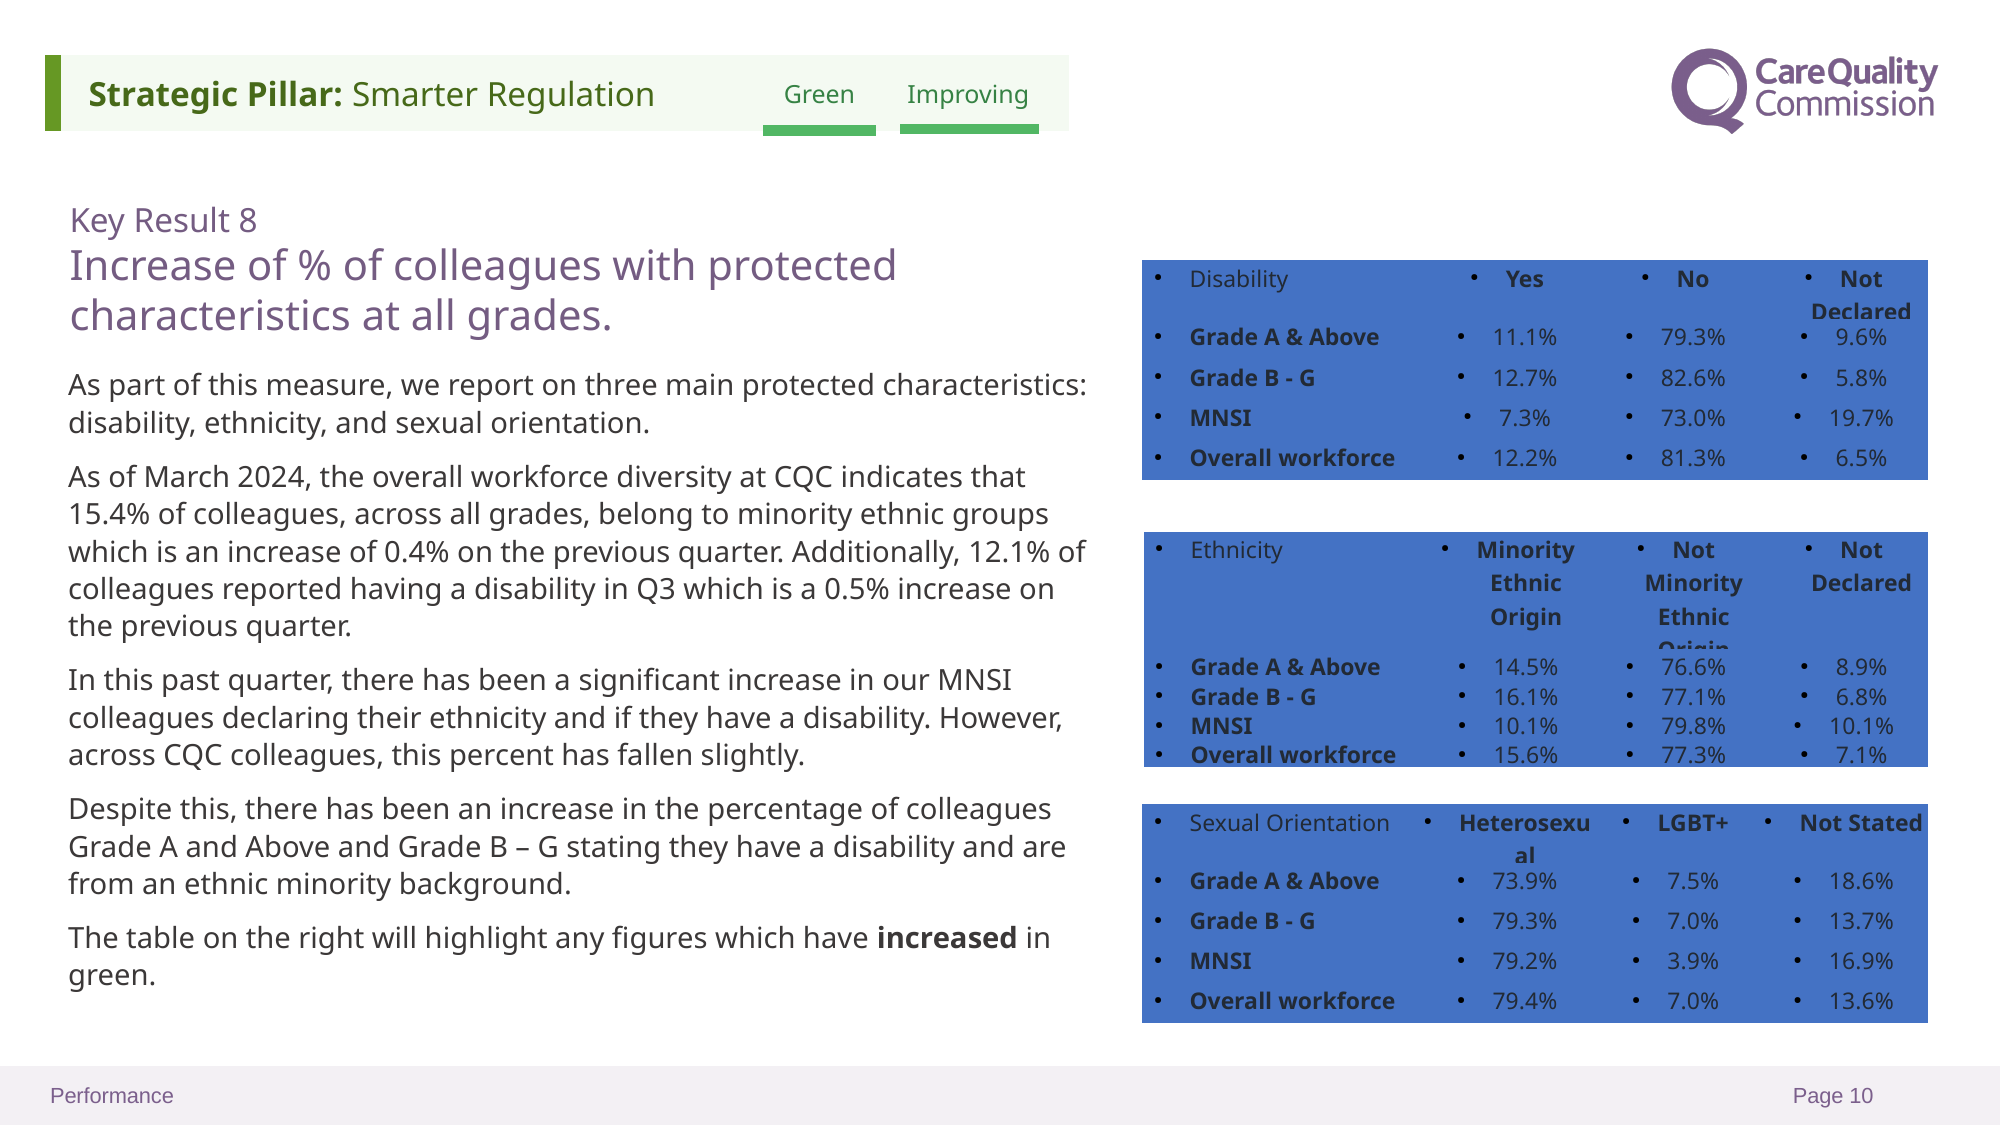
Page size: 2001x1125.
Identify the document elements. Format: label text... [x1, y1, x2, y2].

table_cell 19.7% [1760, 400, 1928, 440]
table_cell 12.2% [1423, 440, 1591, 480]
table_header Heterosexual [1423, 804, 1591, 863]
table_cell Grade A & Above [1142, 319, 1423, 359]
table_cell 79.2% [1423, 943, 1591, 983]
table_cell 79.3% [1423, 903, 1591, 943]
table_cell 7.3% [1423, 400, 1591, 440]
table_cell 18.6% [1760, 863, 1928, 903]
table_header Yes [1423, 260, 1591, 319]
text_box [0, 1066, 2000, 1125]
table_cell Grade B - G [1142, 359, 1423, 400]
table_cell 7.5% [1591, 863, 1760, 903]
table_cell 73.0% [1591, 400, 1760, 440]
table_header Not Declared [1760, 532, 1928, 649]
table_cell 13.6% [1760, 983, 1928, 1023]
title Key Result 8 Increase of % of colleagues with protected characteristics at all grades. [54, 191, 1108, 348]
text_box As part of this measure, we report on three main protected characteristics: disability, ethnicity, and sexual orientation. As of March 2024, the overall workforce diversity at CQC indicates that 15.4% of colleagues, across all grades, belong to minority ethnic groups which is an increase of 0.4% on the previous quarter. Additionally, 12.1% of colleagues reported having a disability in Q3 which is a 0.5% increase on the previous quarter. In this past quarter, there has been a significant increase in our MNSI colleagues declaring their ethnicity and if they have a disability. However, across CQC colleagues, this percent has fallen slightly. Despite this, there has been an increase in the percentage of colleagues Grade A and Above and Grade B – G stating they have a disability and are from an ethnic minority background. The table on the right will highlight any figures which have increased in green. [53, 356, 1108, 981]
table_cell Grade B - G [1144, 679, 1424, 708]
table_cell 73.9% [1423, 863, 1591, 903]
table_cell 79.8% [1592, 708, 1760, 737]
table_cell Overall workforce [1144, 737, 1424, 767]
text_box Page 10 [1777, 1073, 1961, 1117]
table_cell Grade A & Above [1142, 863, 1423, 903]
table_cell 13.7% [1760, 903, 1928, 943]
table_cell 10.1% [1760, 708, 1928, 737]
table_cell 81.3% [1591, 440, 1760, 480]
table_header Not Declared [1760, 260, 1928, 319]
table_cell 11.1% [1423, 319, 1591, 359]
text_box Strategic Pillar: Smarter Regulation [73, 65, 819, 122]
table_header Not Stated [1760, 804, 1928, 863]
table_cell 77.1% [1592, 679, 1760, 708]
table_cell 14.5% [1424, 649, 1592, 679]
table_cell 7.0% [1591, 903, 1760, 943]
table_cell MNSI [1142, 400, 1423, 440]
table_cell 79.4% [1423, 983, 1591, 1023]
table_header Sexual Orientation [1142, 804, 1423, 863]
table_header Not Minority Ethnic Origin [1592, 532, 1760, 649]
table_cell 77.3% [1592, 737, 1760, 767]
table_header No [1591, 260, 1760, 319]
table_cell 8.9% [1760, 649, 1928, 679]
table_cell 6.8% [1760, 679, 1928, 708]
table_cell Overall workforce [1142, 440, 1423, 480]
table_cell 6.5% [1760, 440, 1928, 480]
table_cell 9.6% [1760, 319, 1928, 359]
table_cell 16.1% [1424, 679, 1592, 708]
table_cell 5.8% [1760, 359, 1928, 400]
table_cell 7.0% [1591, 983, 1760, 1023]
table_cell 3.9% [1591, 943, 1760, 983]
table_cell Overall workforce [1142, 983, 1423, 1023]
table_cell Grade B - G [1142, 903, 1423, 943]
text_box Improving [877, 70, 1060, 116]
table_cell MNSI [1142, 943, 1423, 983]
picture [1671, 48, 1939, 134]
table_cell Grade A & Above [1144, 649, 1424, 679]
table_cell 10.1% [1424, 708, 1592, 737]
table_cell 79.3% [1591, 319, 1760, 359]
table_header Disability [1142, 260, 1423, 319]
text_box Green [745, 70, 877, 116]
table_cell 15.6% [1424, 737, 1592, 767]
text_box [45, 55, 1069, 136]
table_header LGBT+ [1591, 804, 1760, 863]
table_cell 76.6% [1592, 649, 1760, 679]
table_header Ethnicity [1144, 532, 1424, 649]
text_box Performance [35, 1073, 218, 1117]
table_cell 7.1% [1760, 737, 1928, 767]
table_cell MNSI [1144, 708, 1424, 737]
table_cell 16.9% [1760, 943, 1928, 983]
table_header Minority Ethnic Origin [1424, 532, 1592, 649]
table_cell 82.6% [1591, 359, 1760, 400]
table_cell 12.7% [1423, 359, 1591, 400]
